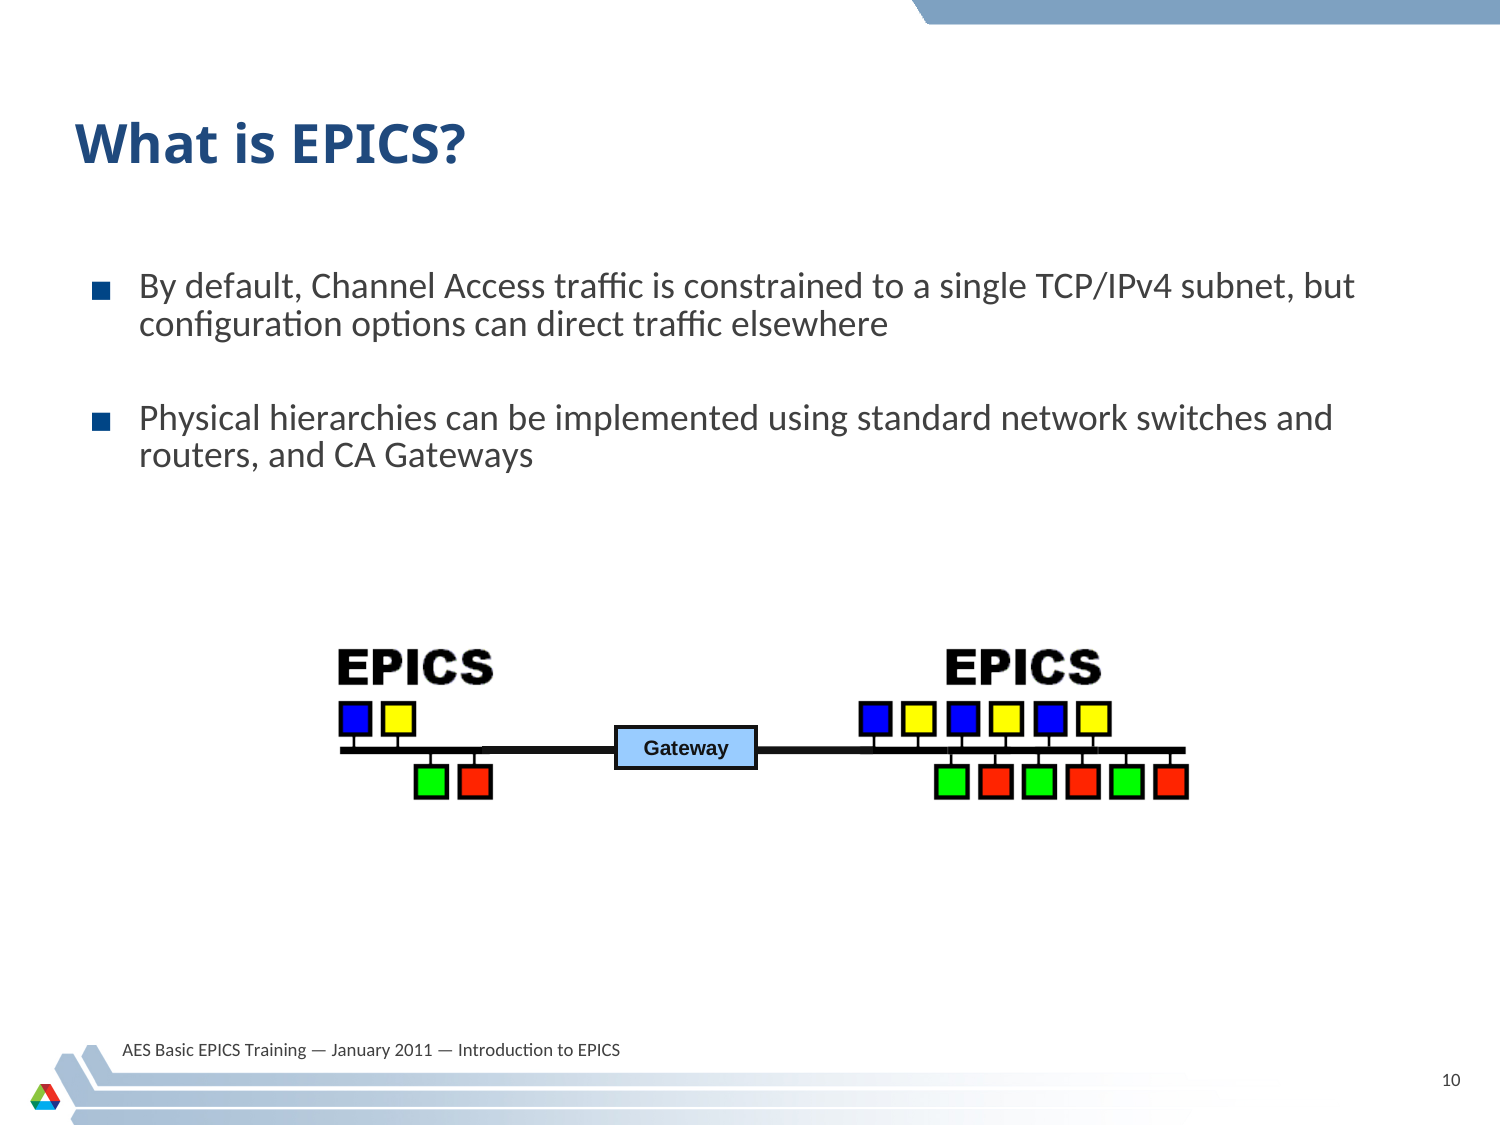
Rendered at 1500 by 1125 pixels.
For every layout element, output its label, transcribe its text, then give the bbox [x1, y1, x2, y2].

title What is EPICS? [75, 111, 1426, 175]
list By default, Channel Access traffic is constrained to a single TCP/IPv4 subnet, but configuration options can direct traffic elsewhere Physical hierarchies can be implemented using standard network switches and routers, and CA Gateways [75, 262, 1426, 1006]
picture [857, 646, 1191, 805]
picture [0, 0, 1500, 26]
picture [337, 646, 495, 805]
picture [0, 1037, 1500, 1125]
text_box [844, 631, 1206, 696]
text_box Gateway [616, 727, 757, 768]
